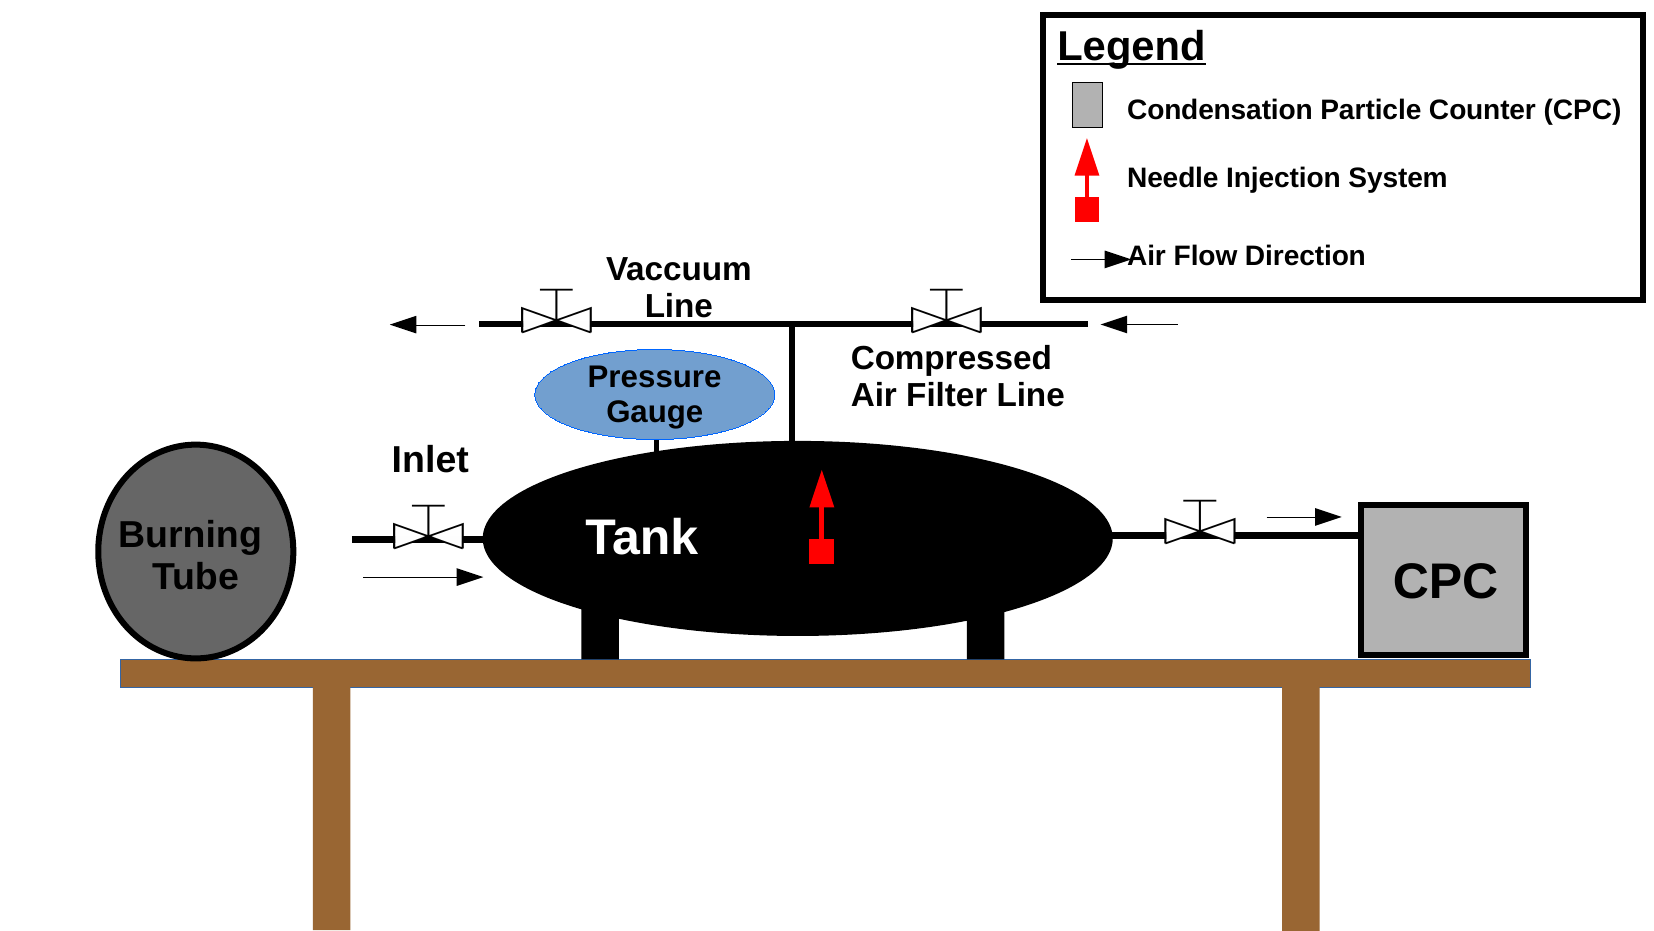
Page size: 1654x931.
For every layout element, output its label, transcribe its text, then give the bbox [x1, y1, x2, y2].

text_box Tank [570, 501, 751, 573]
picture [383, 495, 474, 560]
text_box Burning Tube [103, 505, 288, 605]
text_box [1072, 82, 1103, 128]
text_box Inlet [347, 431, 513, 488]
text_box [98, 518, 103, 585]
text_box [288, 516, 294, 587]
picture [511, 279, 602, 344]
text_box Compressed Air Filter Line [800, 331, 1101, 421]
text_box [111, 440, 1531, 931]
picture [901, 279, 992, 344]
text_box [1361, 505, 1527, 656]
text_box [1042, 286, 1643, 301]
picture [1154, 490, 1245, 555]
text_box Legend Condensation Particle Counter (CPC) Needle Injection System Air Flow Direction [1042, 15, 1643, 286]
text_box Pressure Gauge [534, 349, 775, 440]
text_box Vaccuum Line [511, 243, 812, 333]
text_box [107, 444, 284, 505]
text_box CPC [1370, 546, 1521, 622]
